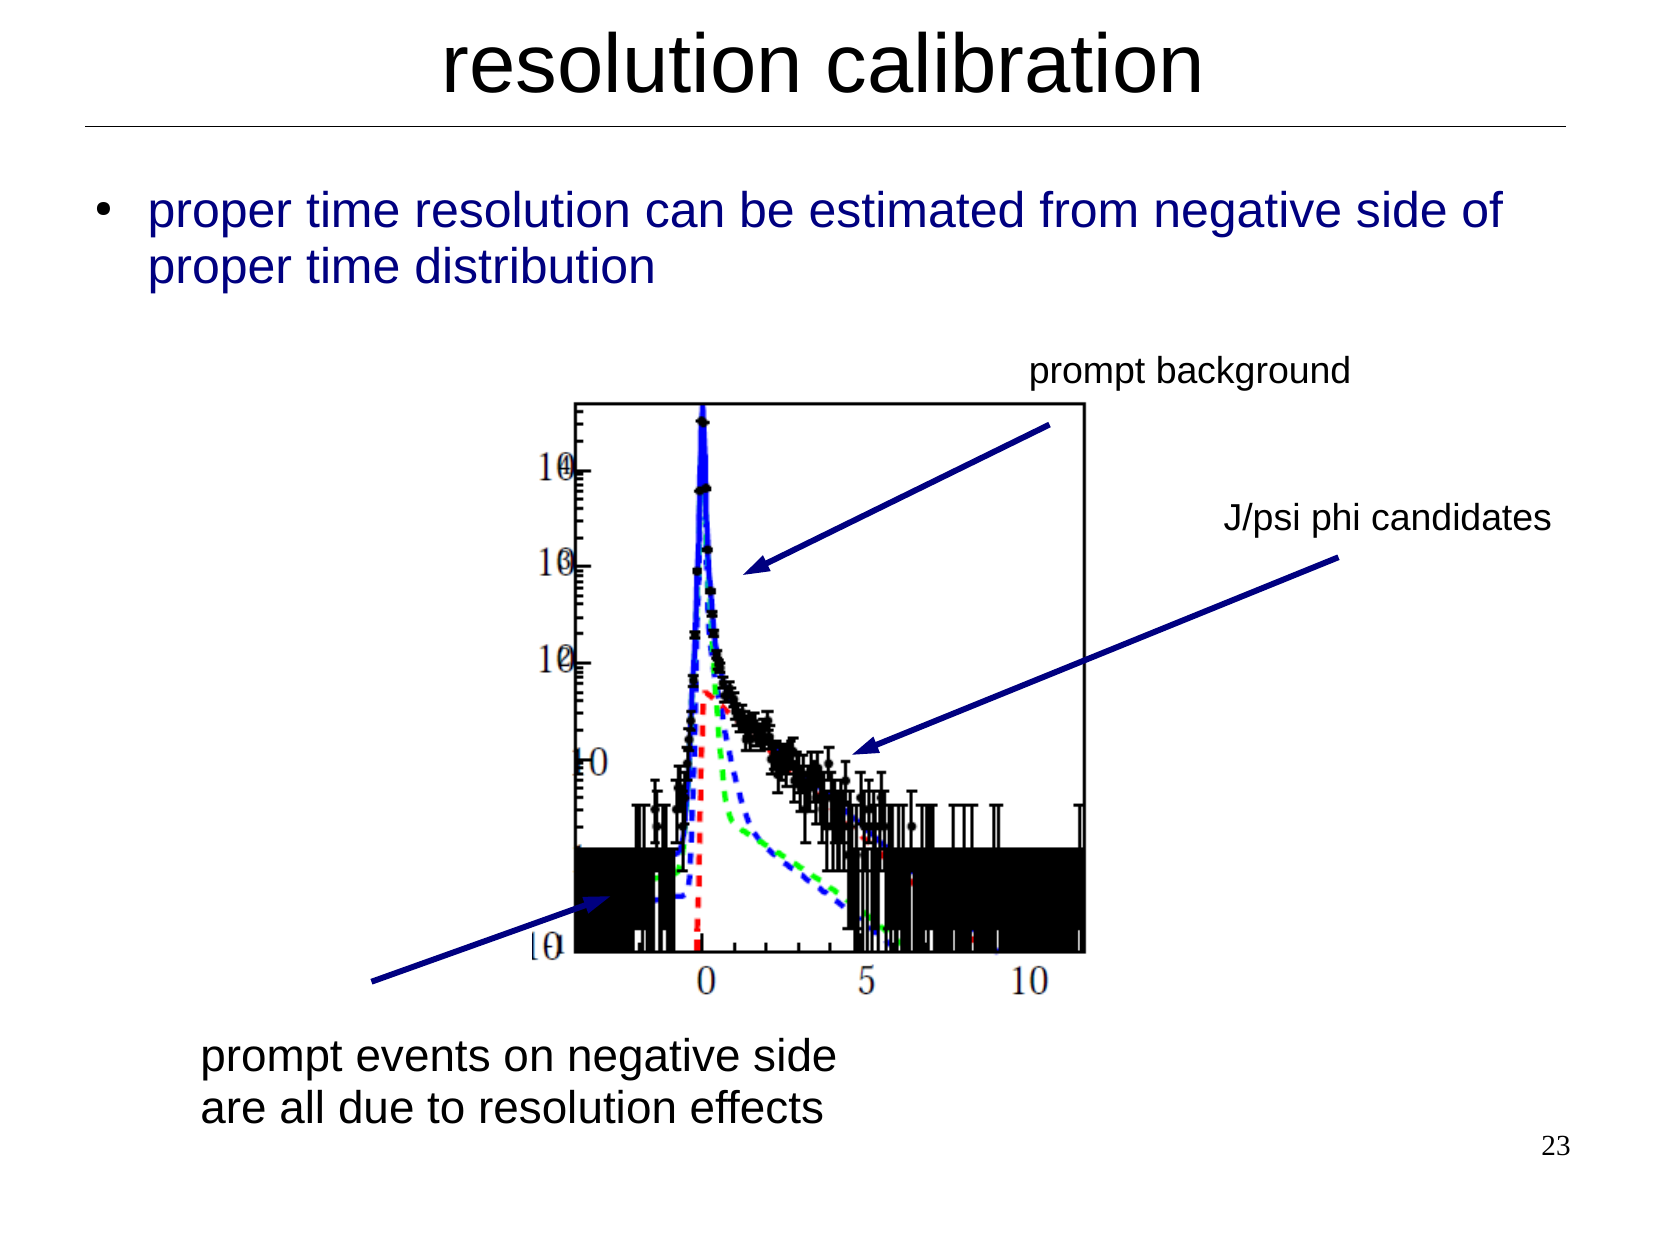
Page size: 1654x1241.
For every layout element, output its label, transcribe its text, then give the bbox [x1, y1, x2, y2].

picture [532, 390, 1119, 1008]
text_box prompt events on negative side are all due to resolution effects [185, 1023, 853, 1141]
title resolution calibration [79, 5, 1568, 121]
list proper time resolution can be estimated from negative side of proper time distribution [76, 182, 1565, 316]
text_box J/psi phi candidates [1208, 489, 1568, 547]
text_box prompt background [1014, 341, 1368, 399]
